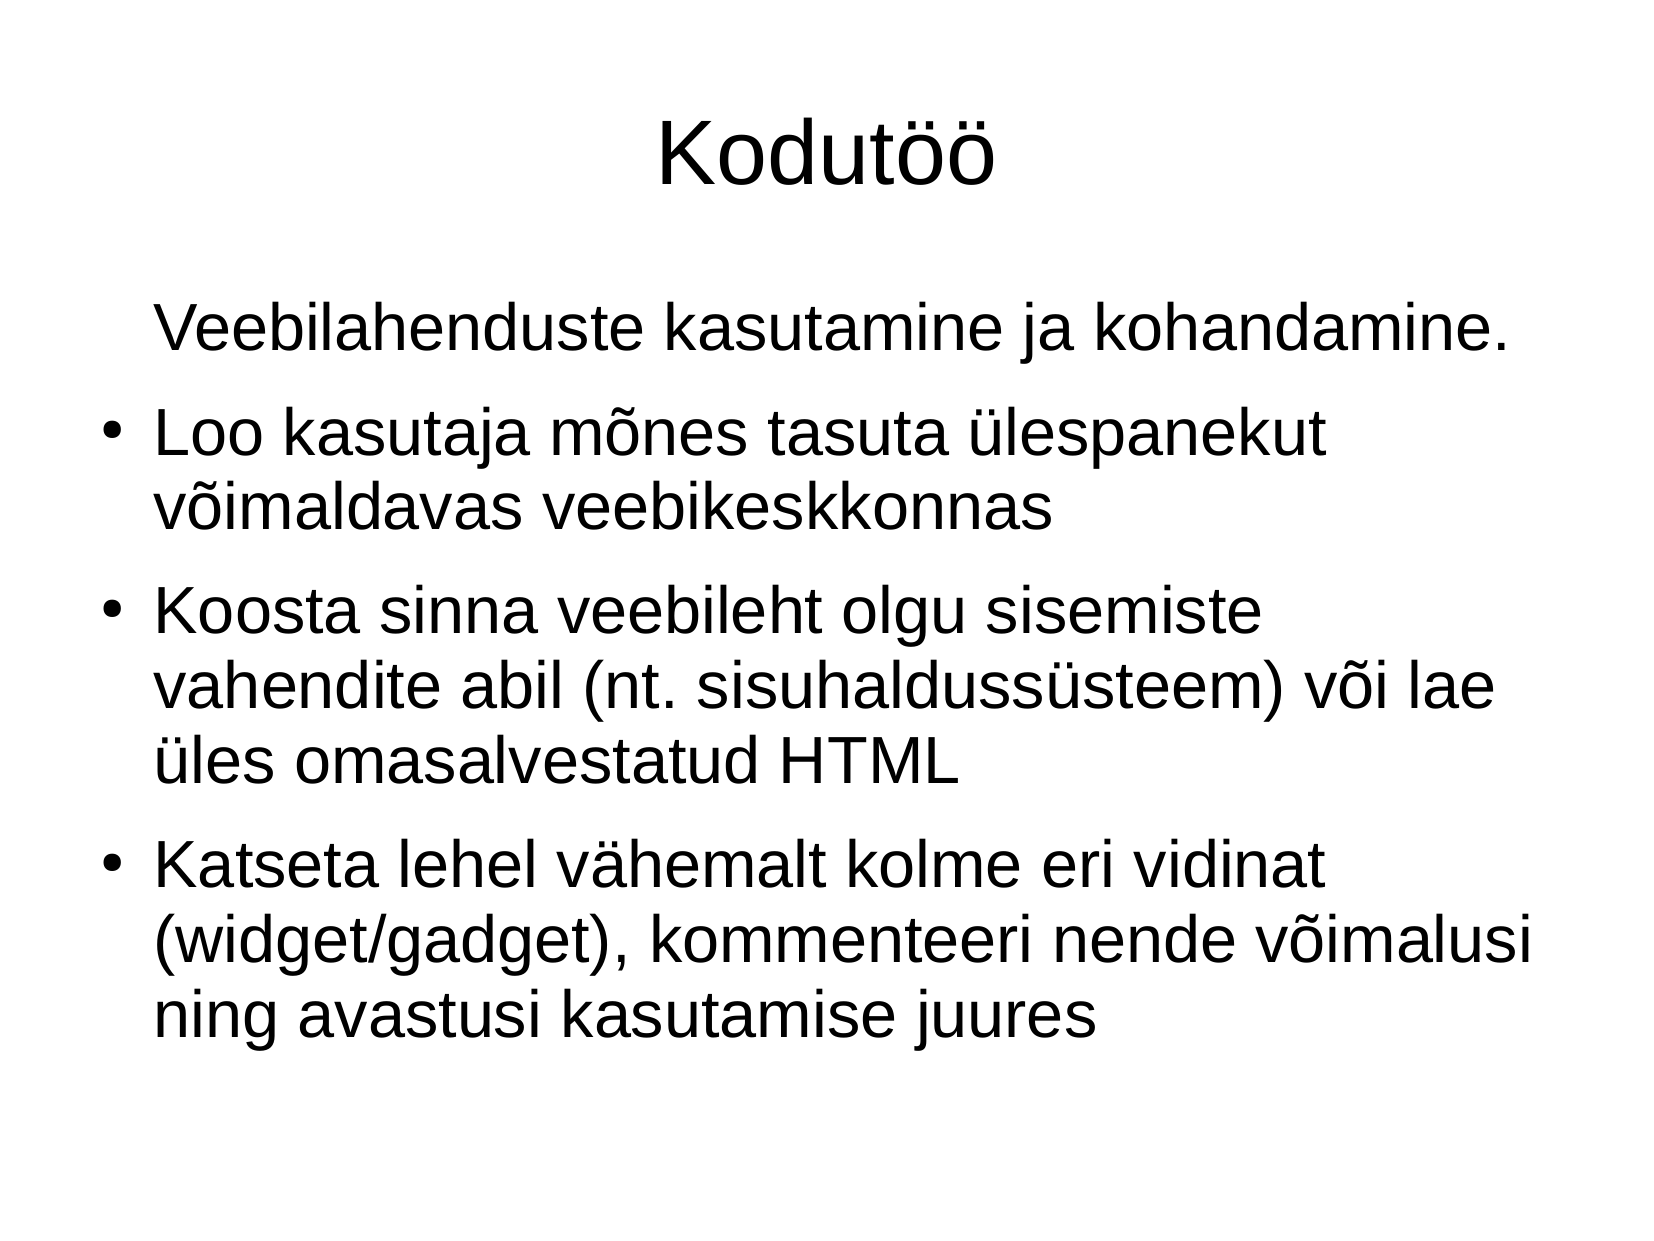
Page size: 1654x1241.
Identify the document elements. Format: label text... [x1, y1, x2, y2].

list Veebilahenduste kasutamine ja kohandamine. Loo kasutaja mõnes tasuta ülespanekut võimaldavas veebikeskkonnas Koosta sinna veebileht olgu sisemiste vahendite abil (nt. sisuhaldussüsteem) või lae üles omasalvestatud HTML Katseta lehel vähemalt kolme eri vidinat (widget/gadget), kommenteeri nende võimalusi ning avastusi kasutamise juures [82, 290, 1571, 1094]
title Kodutöö [82, 56, 1571, 250]
